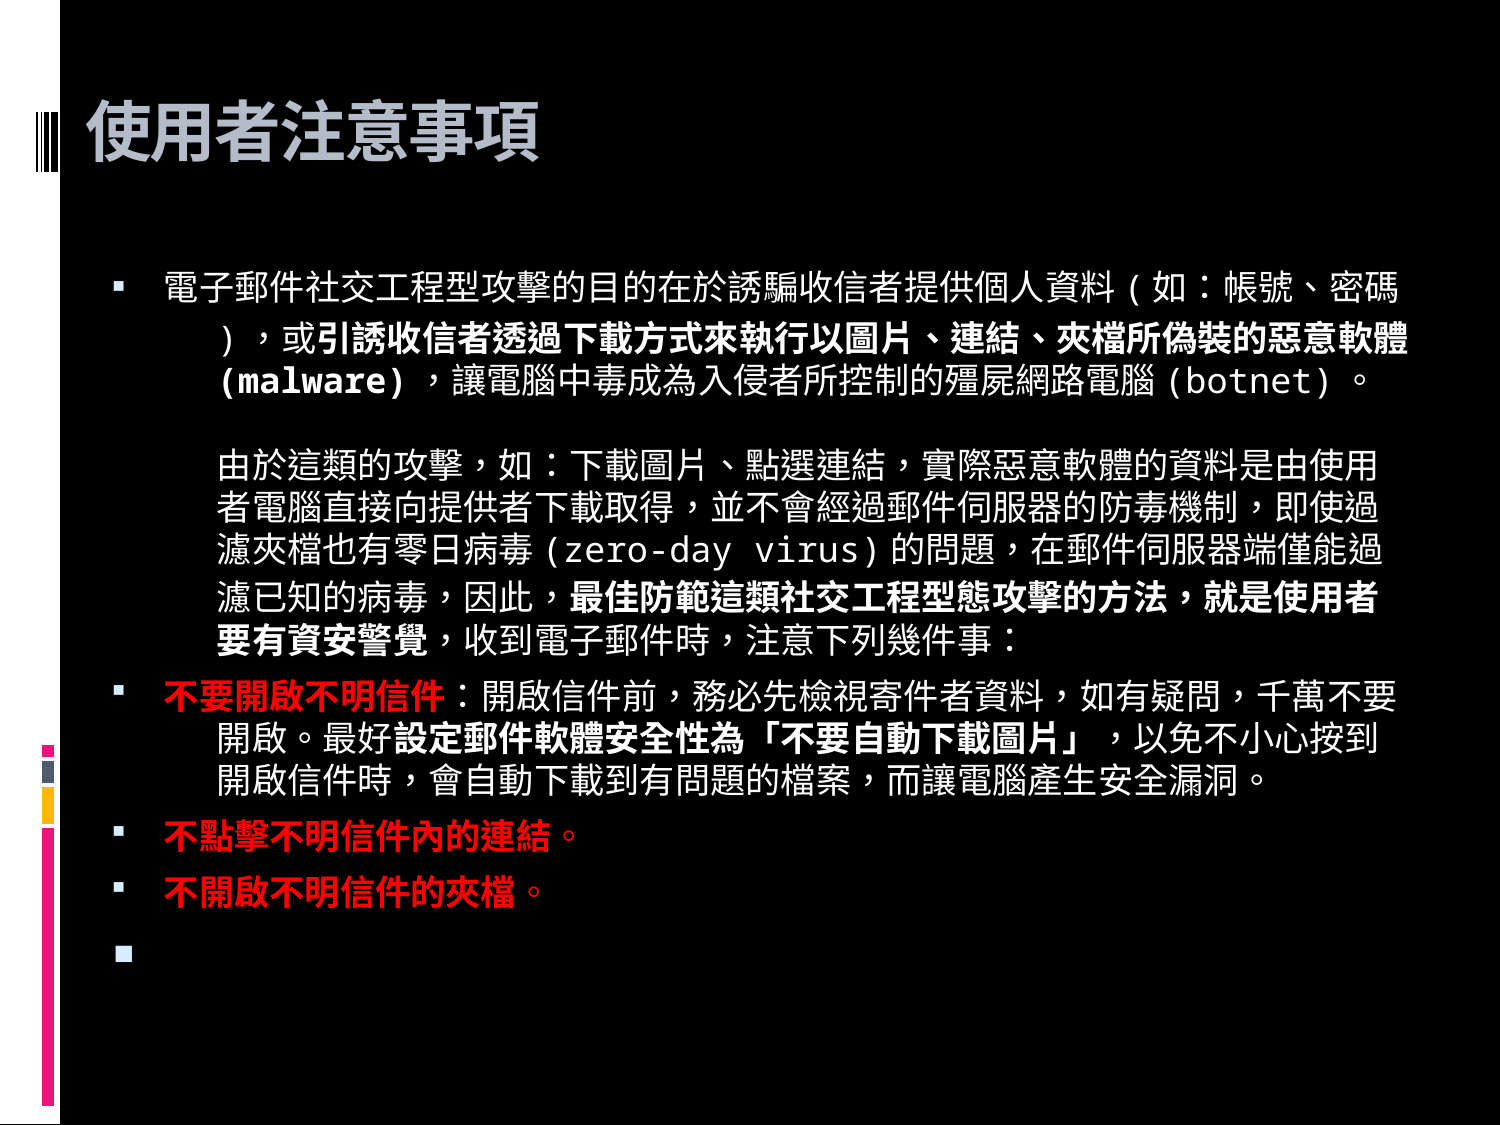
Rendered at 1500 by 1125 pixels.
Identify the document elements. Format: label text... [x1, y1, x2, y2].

list 電子郵件社交工程型攻擊的目的在於誘騙收信者提供個人資料(如：帳號、密碼)，或引誘收信者透過下載方式來執行以圖片、連結、夾檔所偽裝的惡意軟體(malware)，讓電腦中毒成為入侵者所控制的殭屍網路電腦(botnet)。 由於這類的攻擊，如：下載圖片、點選連結，實際惡意軟體的資料是由使用者電腦直接向提供者下載取得，並不會經過郵件伺服器的防毒機制，即使過濾夾檔也有零日病毒(zero-day virus)的問題，在郵件伺服器端僅能過濾已知的病毒，因此，最佳防範這類社交工程型態攻擊的方法，就是使用者要有資安警覺，收到電子郵件時，注意下列幾件事： 不要開啟不明信件：開啟信件前，務必先檢視寄件者資料，如有疑問，千萬不要開啟。最好設定郵件軟體安全性為「不要自動下載圖片」，以免不小心按到開啟信件時，會自動下載到有問題的檔案，而讓電腦產生安全漏洞。 不點擊不明信件內的連結。 不開啟不明信件的夾檔。 [75, 257, 1426, 963]
title 使用者注意事項 [70, 82, 1421, 308]
